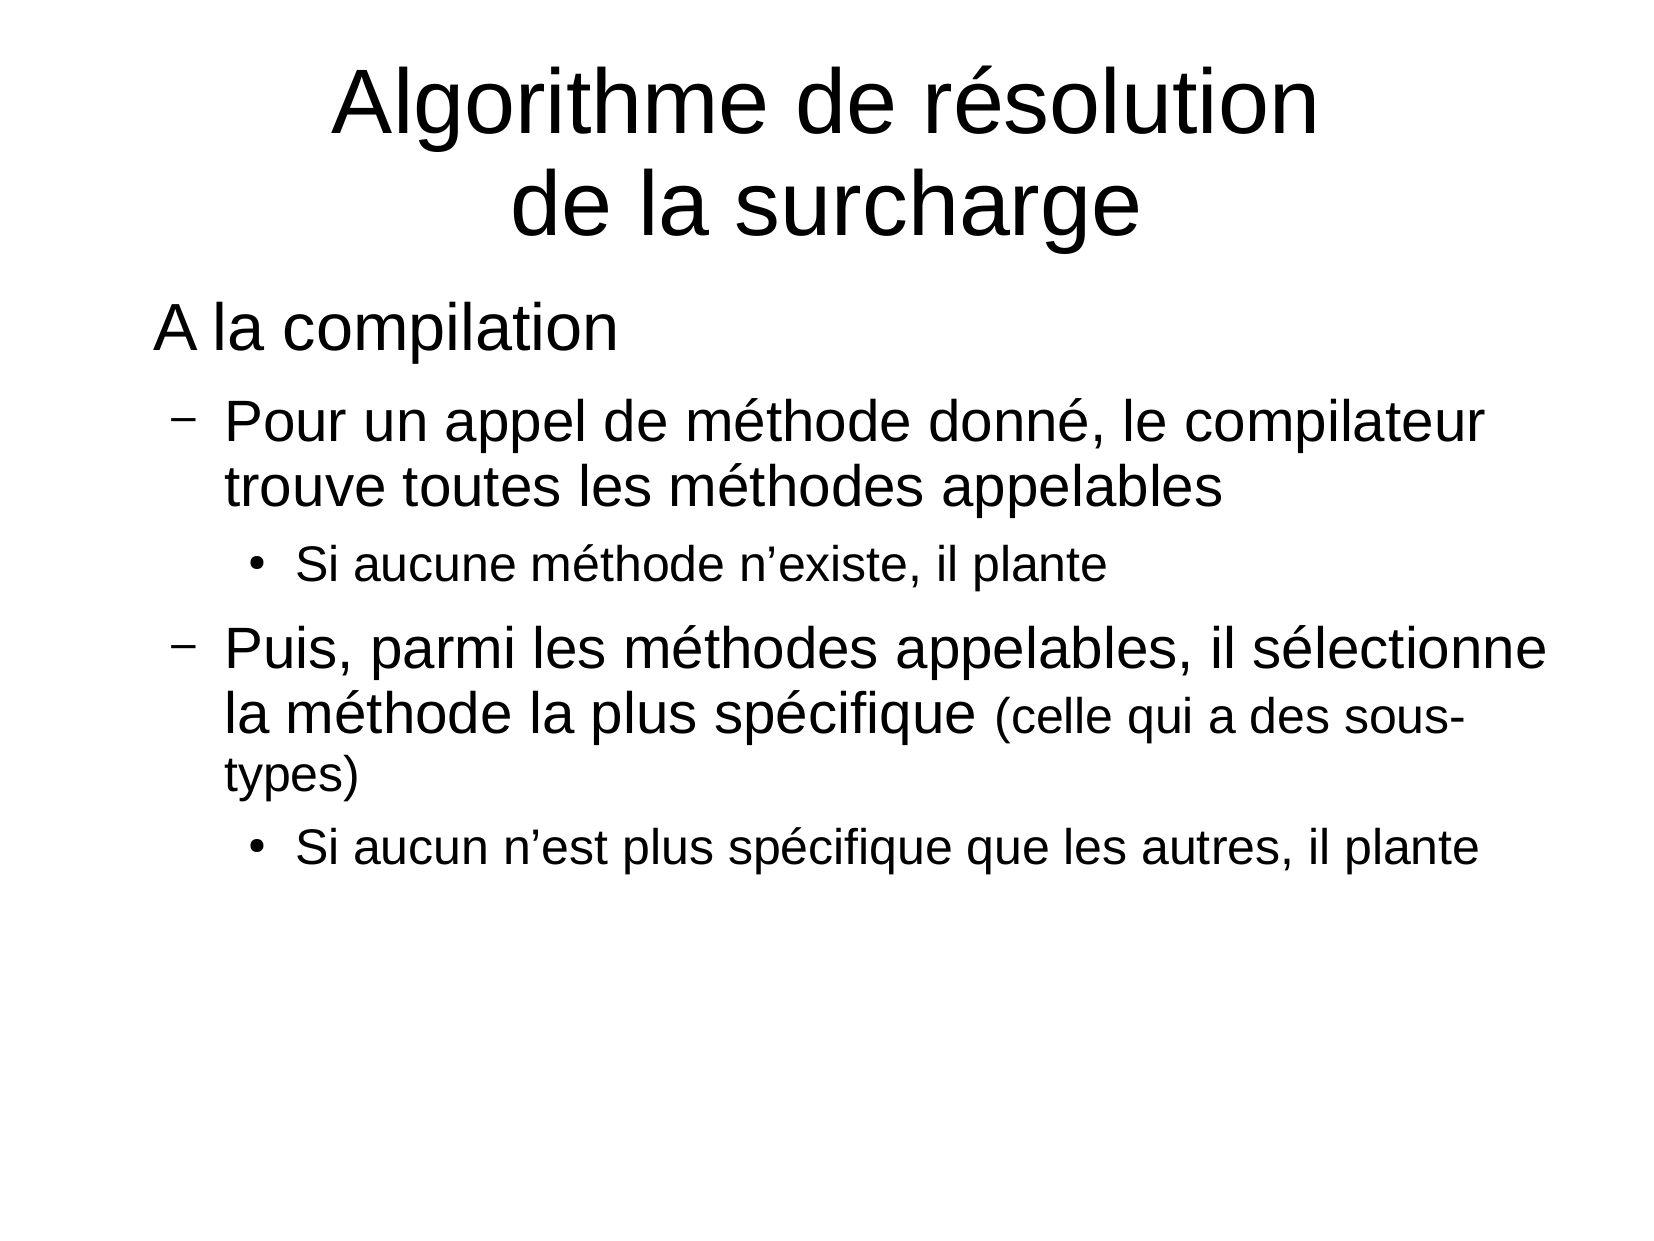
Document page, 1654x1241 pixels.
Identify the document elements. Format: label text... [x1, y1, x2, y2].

title Algorithme de résolution de la surcharge [82, 49, 1571, 257]
list A la compilation Pour un appel de méthode donné, le compilateur trouve toutes les méthodes appelables Si aucune méthode n’existe, il plante Puis, parmi les méthodes appelables, il sélectionne la méthode la plus spécifique (celle qui a des sous-types) Si aucun n’est plus spécifique que les autres, il plante [82, 290, 1571, 1010]
